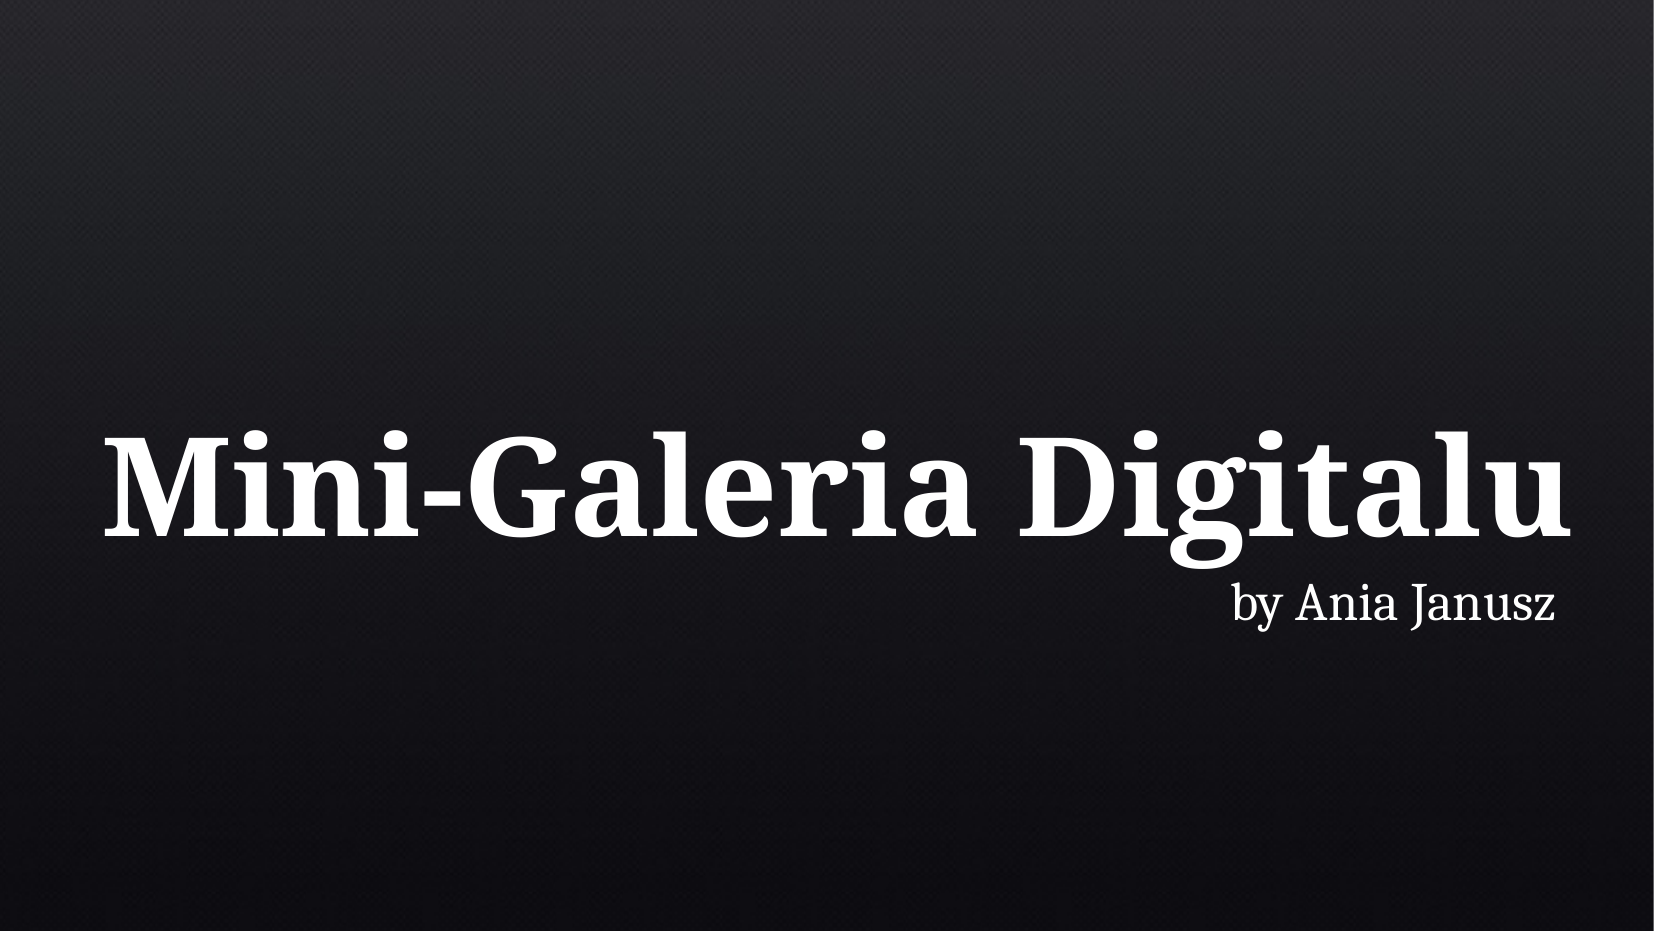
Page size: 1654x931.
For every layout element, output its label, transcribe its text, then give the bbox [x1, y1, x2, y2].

picture [0, 0, 1654, 931]
subtitle by Ania Janusz [1086, 425, 1654, 781]
title Mini-Galeria Digitalu [94, 398, 1583, 567]
